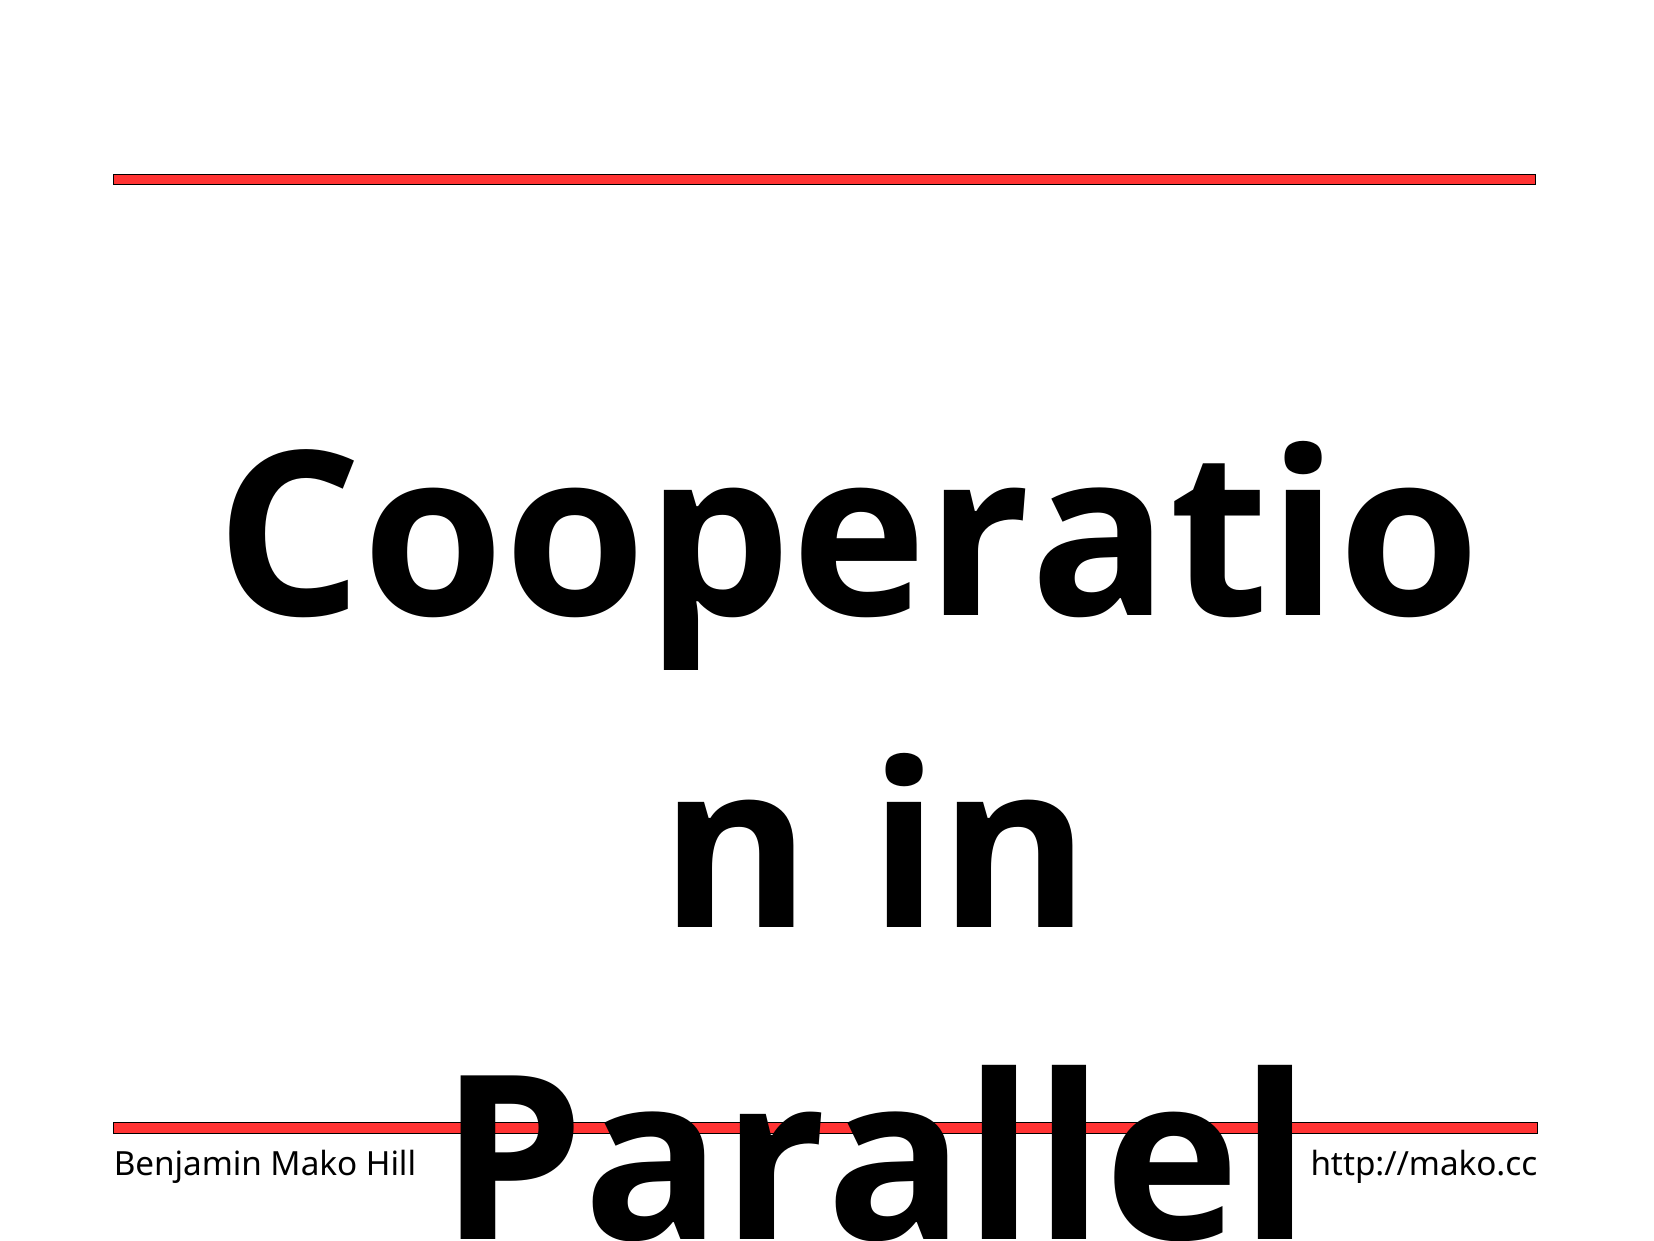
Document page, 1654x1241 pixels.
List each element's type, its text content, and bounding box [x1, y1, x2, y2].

list Cooperation in Parallel [141, 370, 1538, 840]
